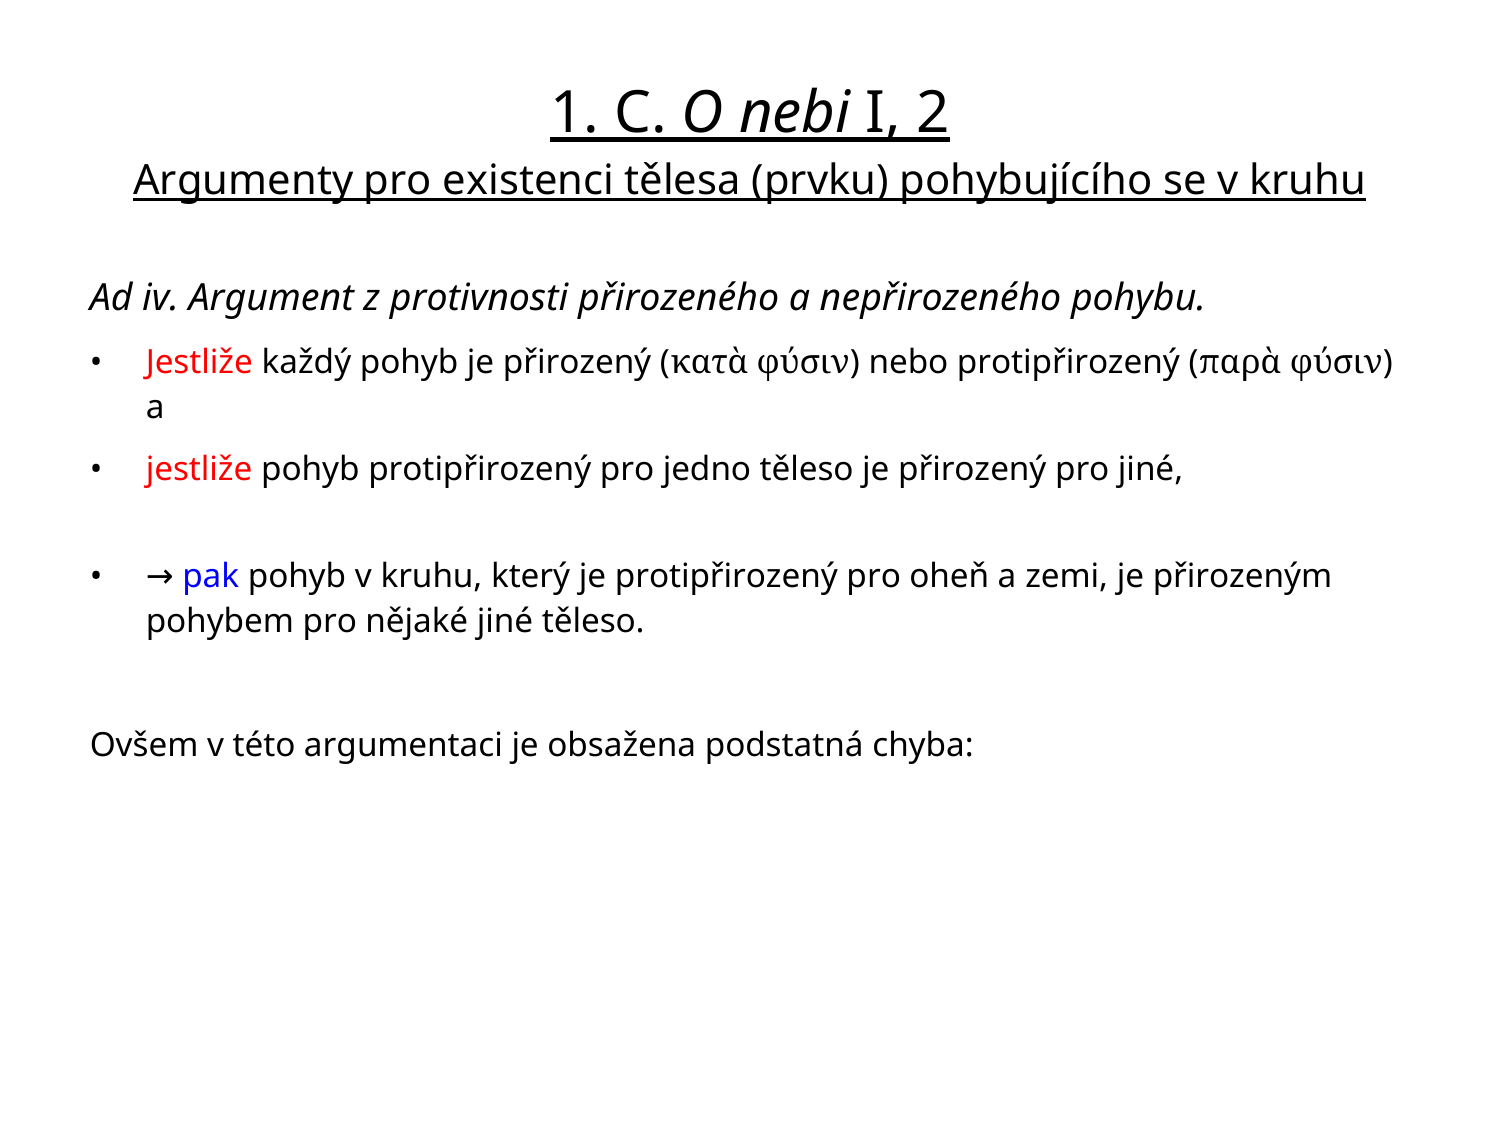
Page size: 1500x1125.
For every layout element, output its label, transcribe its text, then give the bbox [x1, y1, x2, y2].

title 1. C. O nebi I, 2 Argumenty pro existenci tělesa (prvku) pohybujícího se v kruhu [75, 45, 1426, 233]
list Ad iv. Argument z protivnosti přirozeného a nepřirozeného pohybu. Jestliže každý pohyb je přirozený (κατὰ φύσιν) nebo protipřirozený (παρὰ φύσιν) a jestliže pohyb protipřirozený pro jedno těleso je přirozený pro jiné, → pak pohyb v kruhu, který je protipřirozený pro oheň a zemi, je přirozeným pohybem pro nějaké jiné těleso. Ovšem v této argumentaci je obsažena podstatná chyba: [75, 262, 1426, 1006]
